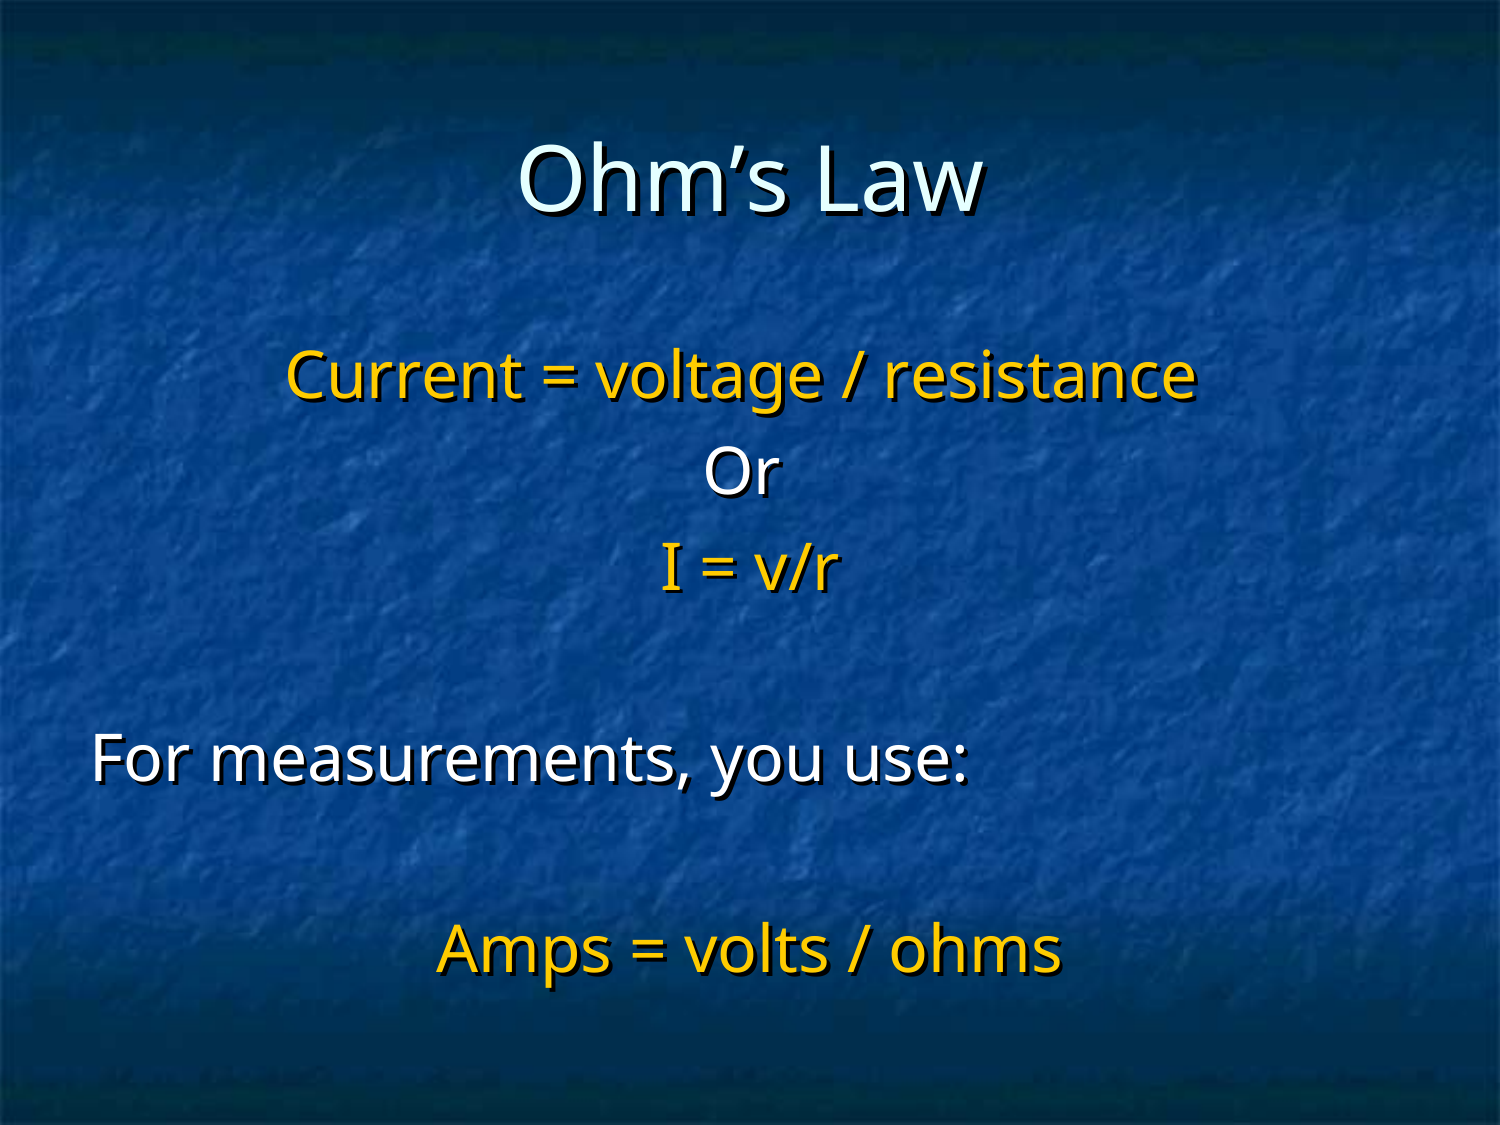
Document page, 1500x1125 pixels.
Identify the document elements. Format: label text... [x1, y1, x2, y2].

picture [0, 0, 1500, 1125]
list Current = voltage / resistance Or I = v/r For measurements, you use: Amps = volts / ohms [75, 324, 1426, 1000]
title Ohm’s Law [75, 62, 1426, 288]
